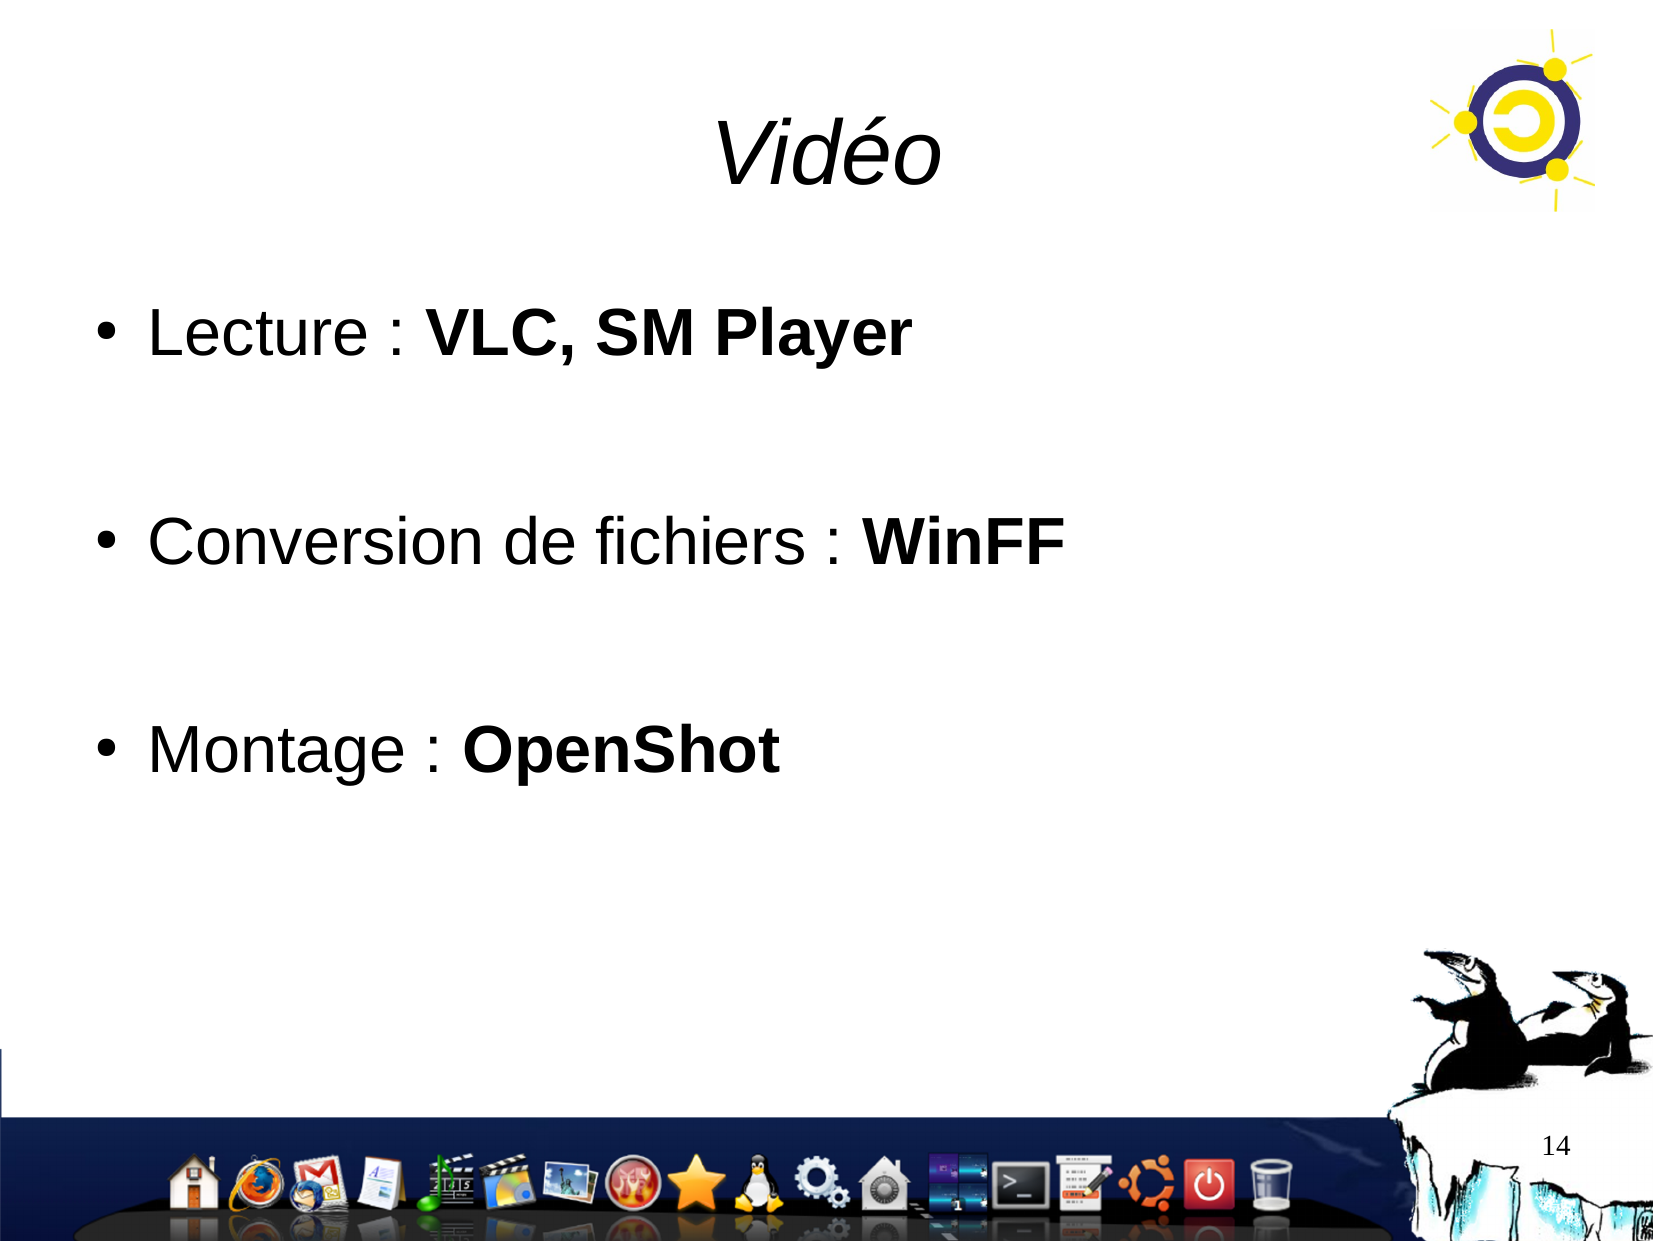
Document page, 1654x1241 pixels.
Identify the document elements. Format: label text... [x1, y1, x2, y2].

list Lecture : VLC, SM Player Conversion de fichiers : WinFF Montage : OpenShot [76, 295, 1565, 1114]
title Vidéo [82, 49, 1571, 257]
picture [0, 29, 1653, 1241]
